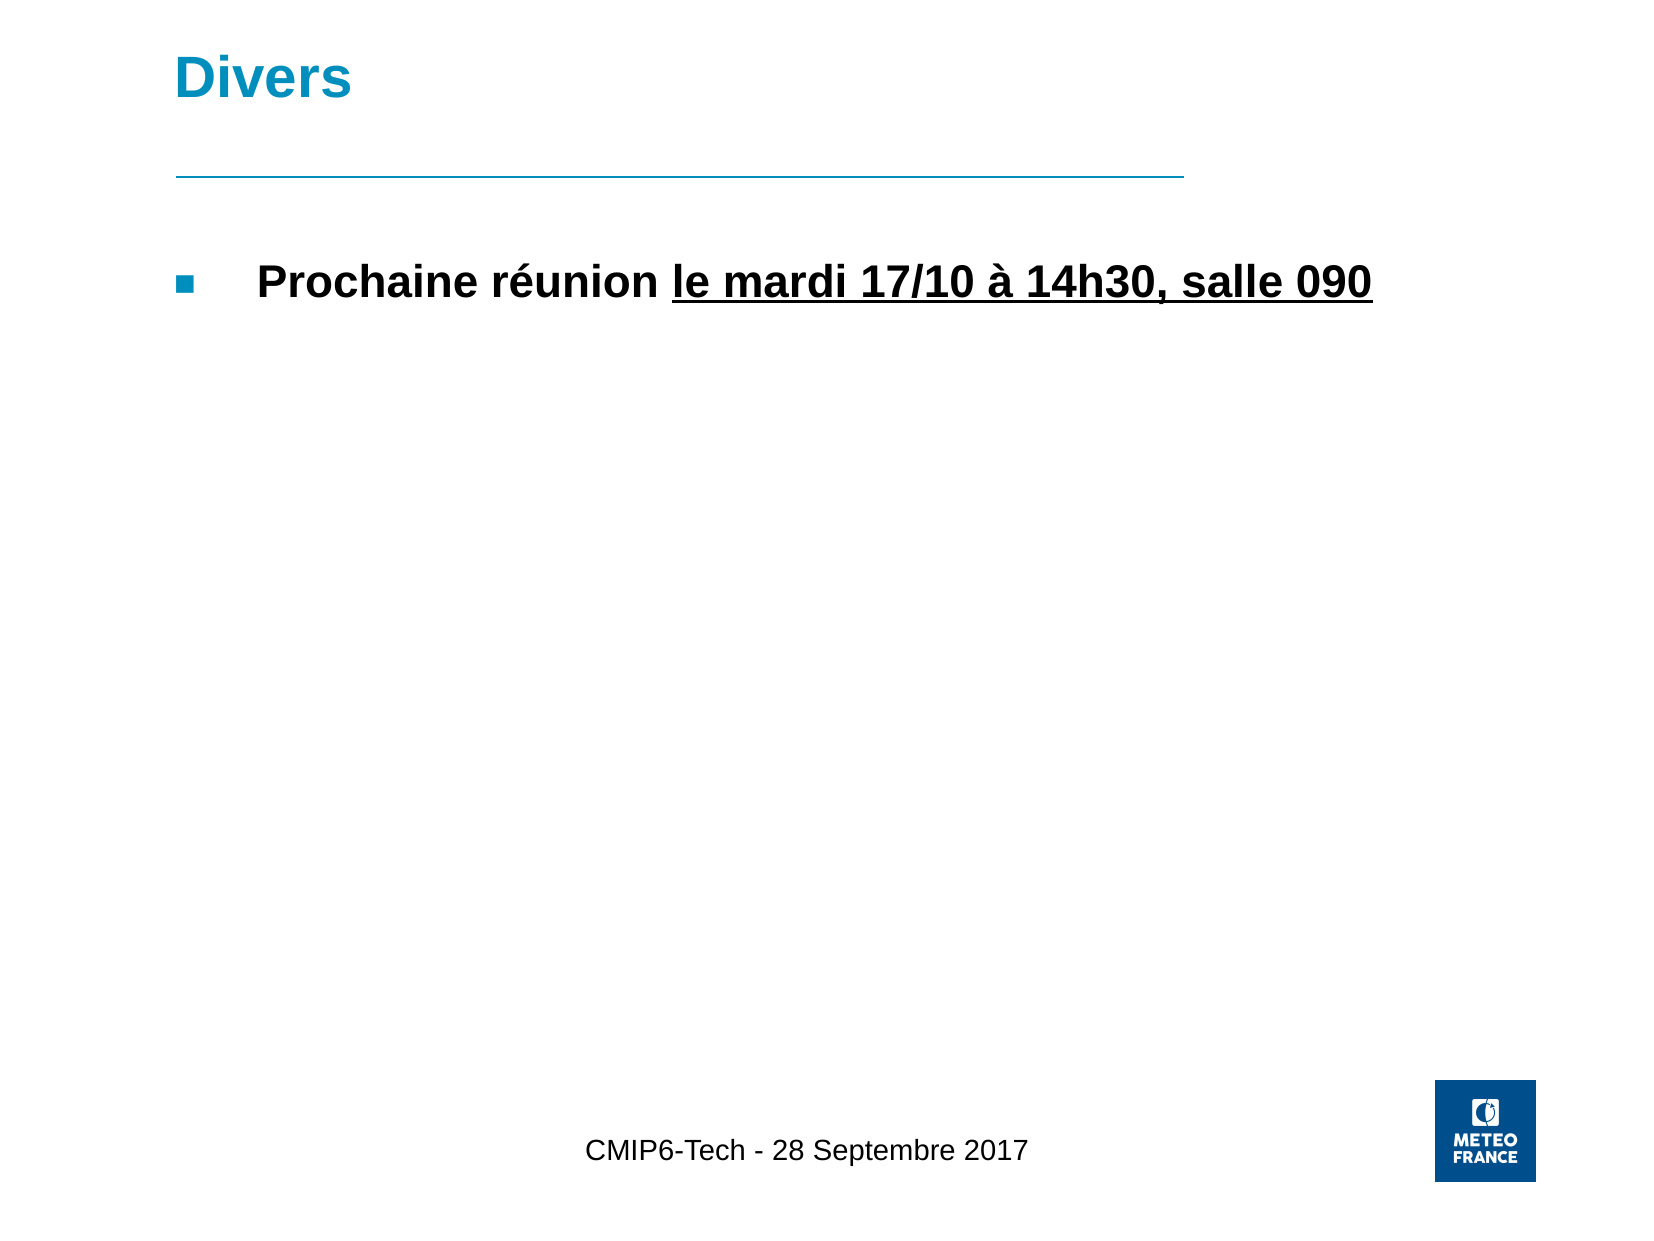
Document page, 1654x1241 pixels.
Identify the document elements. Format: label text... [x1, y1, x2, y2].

picture [1435, 1134, 1536, 1182]
list Prochaine réunion le mardi 17/10 à 14h30, salle 090 [156, 256, 1571, 1134]
title Divers [174, 0, 1654, 156]
